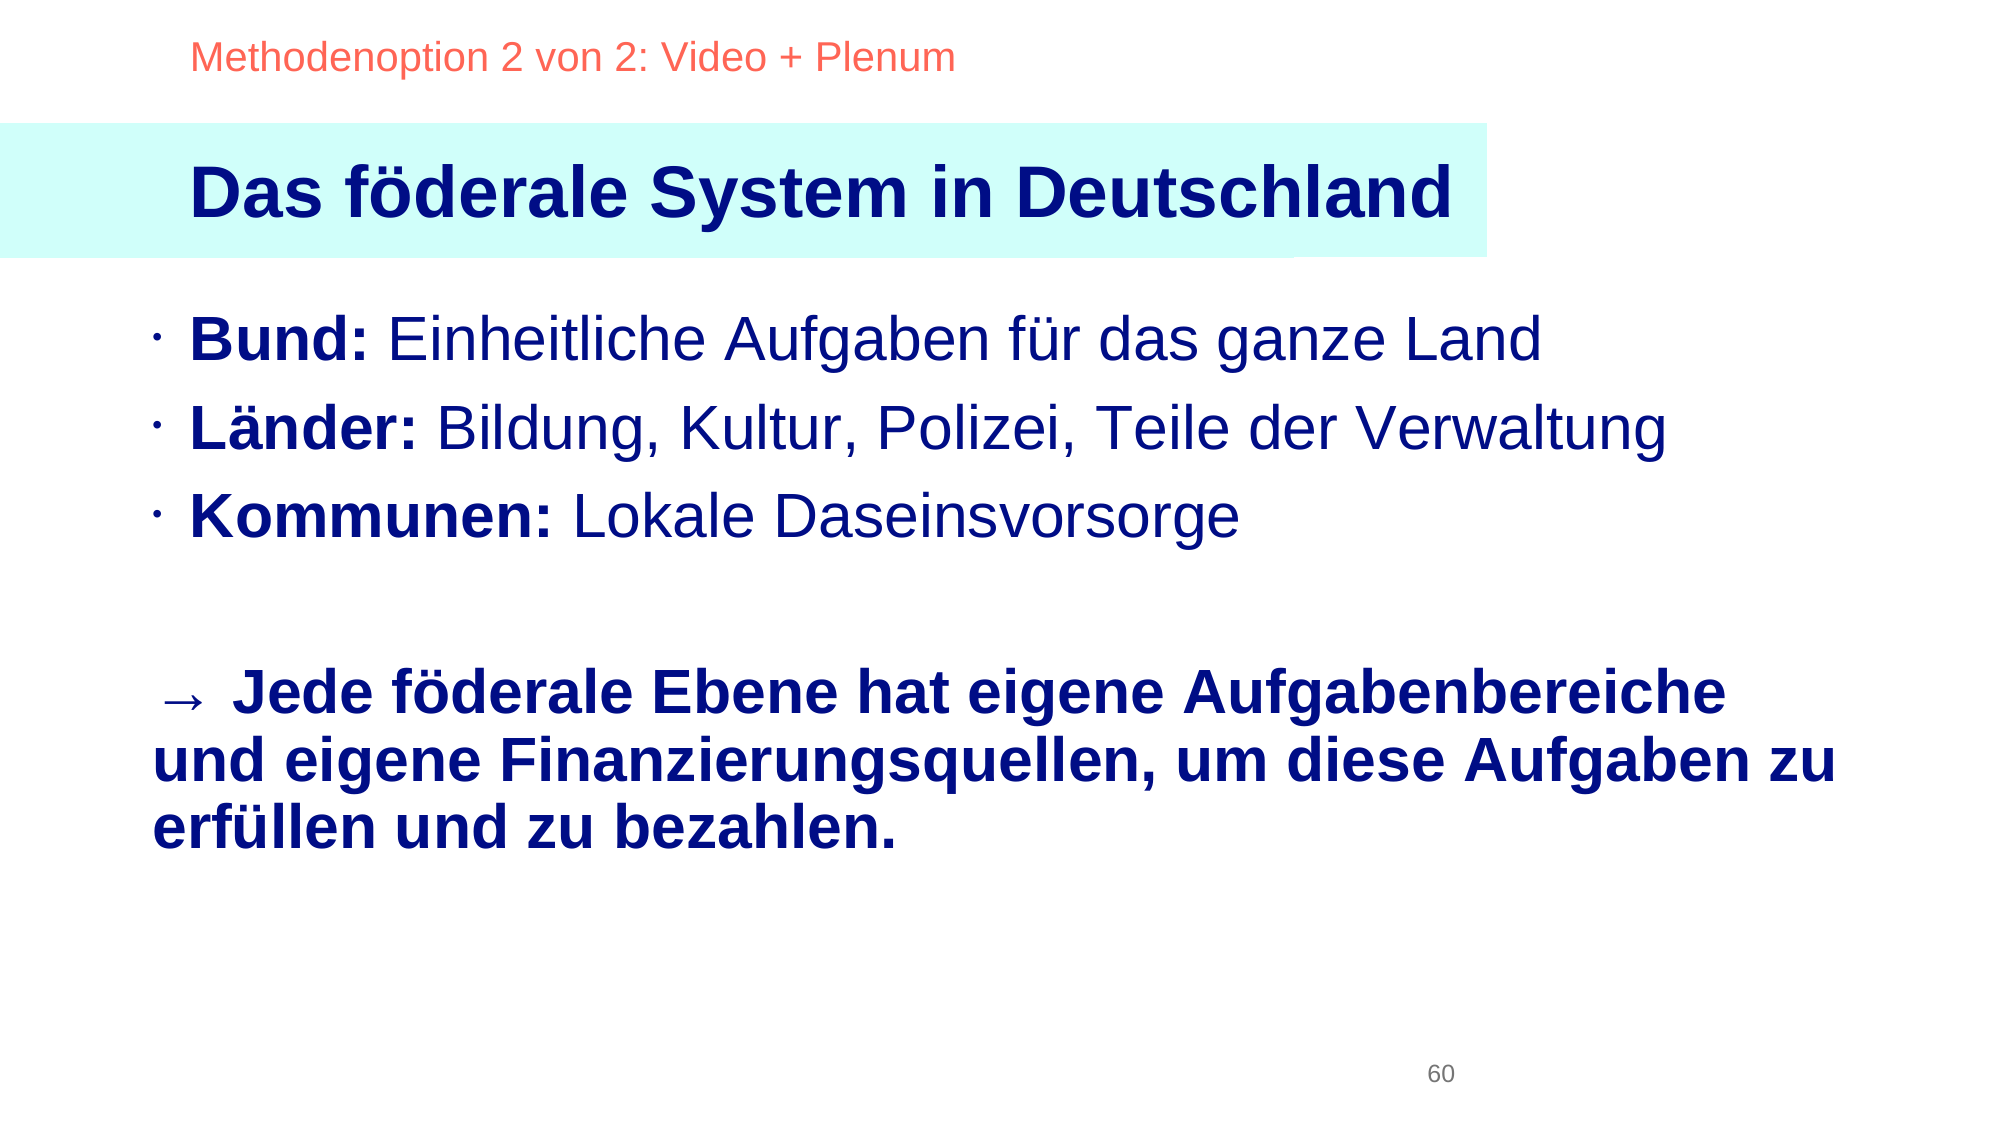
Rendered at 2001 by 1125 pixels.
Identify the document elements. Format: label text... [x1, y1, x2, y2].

list Methodenoption 2 von 2: Video + Plenum [137, 27, 1119, 107]
list Das föderale System in Deutschland [137, 129, 1556, 258]
text_box [0, 123, 1487, 257]
list Bund: Einheitliche Aufgaben für das ganze Land Länder: Bildung, Kultur, Polizei, Teile der Verwaltung Kommunen: Lokale Daseinsvorsorge → Jede föderale Ebene hat eigene Aufgabenbereiche und eigene Finanzierungsquellen, um diese Aufgaben zu erfüllen und zu bezahlen. [137, 299, 1863, 1014]
